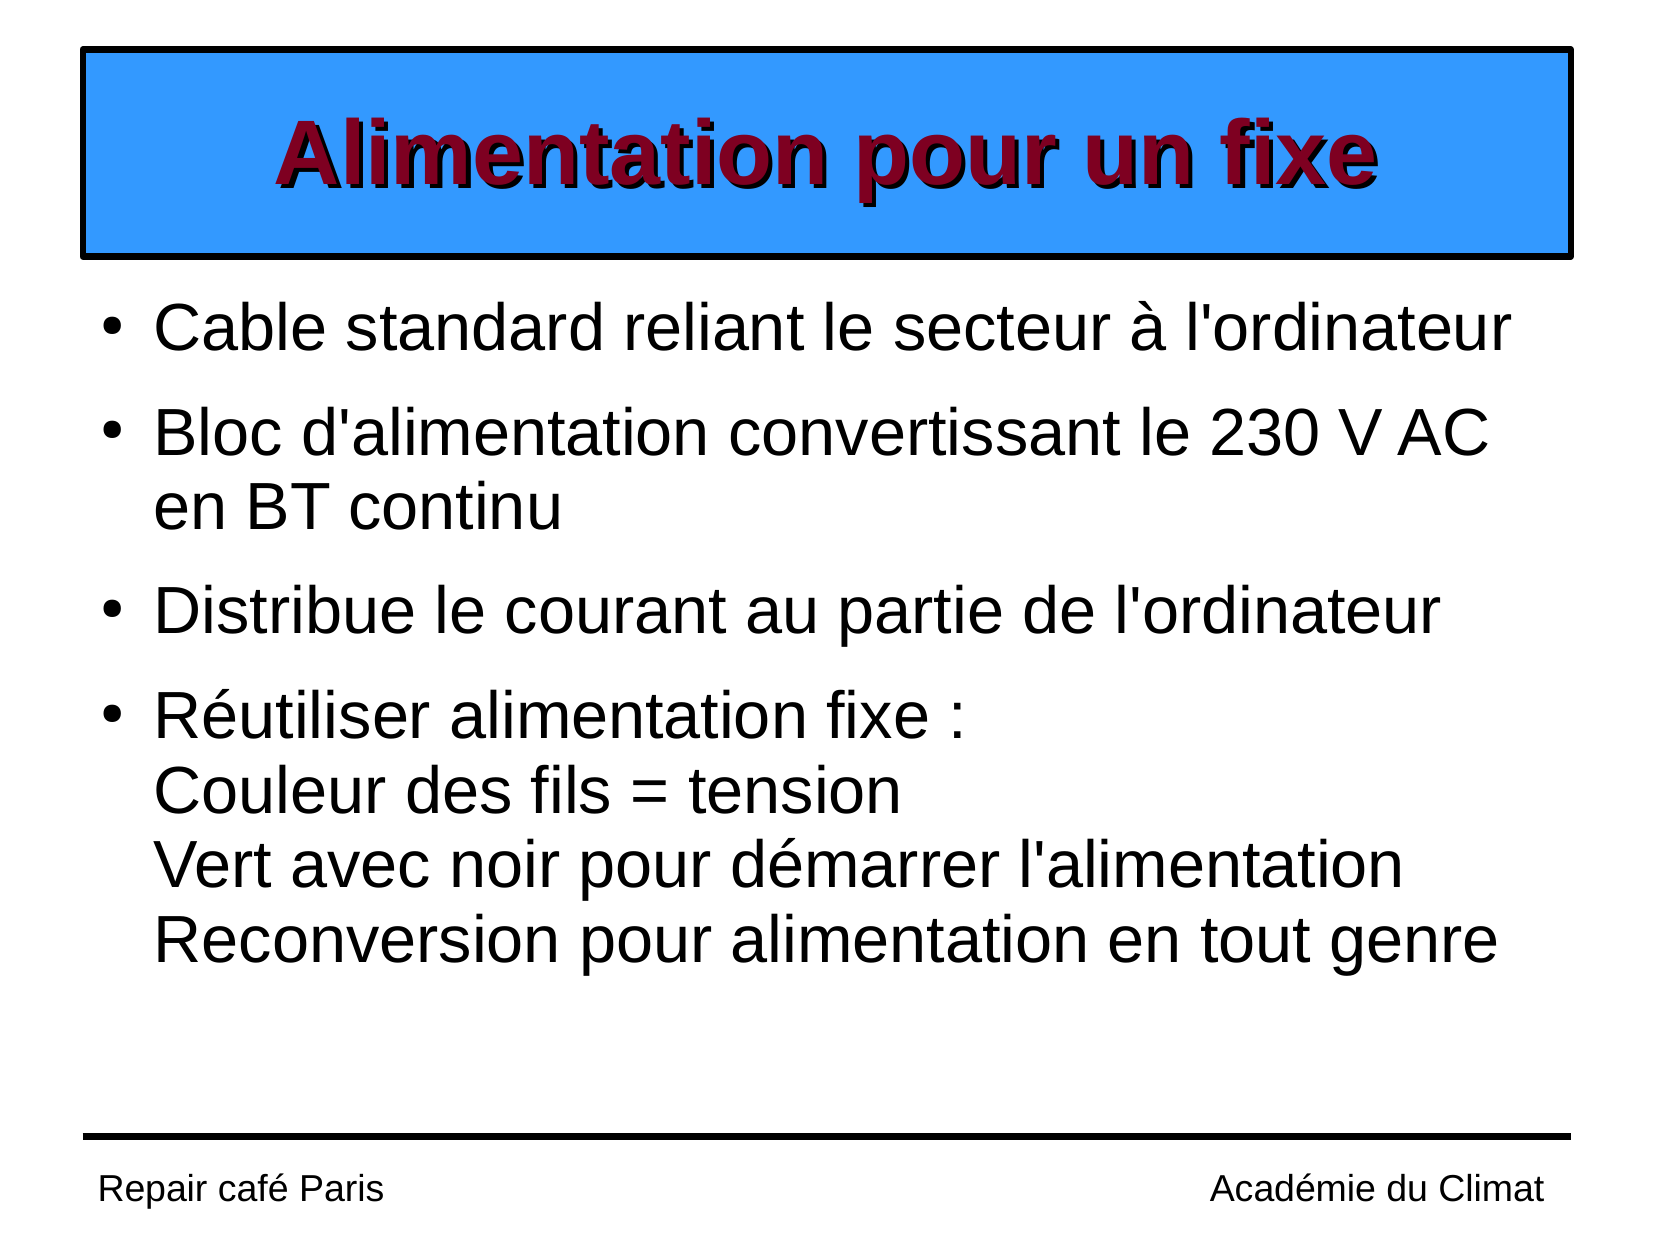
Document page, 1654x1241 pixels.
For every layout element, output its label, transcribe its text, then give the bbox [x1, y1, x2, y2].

list Cable standard reliant le secteur à l'ordinateur Bloc d'alimentation convertissant le 230 V AC en BT continu Distribue le courant au partie de l'ordinateur Réutiliser alimentation fixe : Couleur des fils = tension Vert avec noir pour démarrer l'alimentation Reconversion pour alimentation en tout genre [82, 290, 1571, 1010]
title Alimentation pour un fixe [82, 49, 1571, 257]
text_box Repair café Paris Académie du Climat [82, 1160, 1571, 1217]
